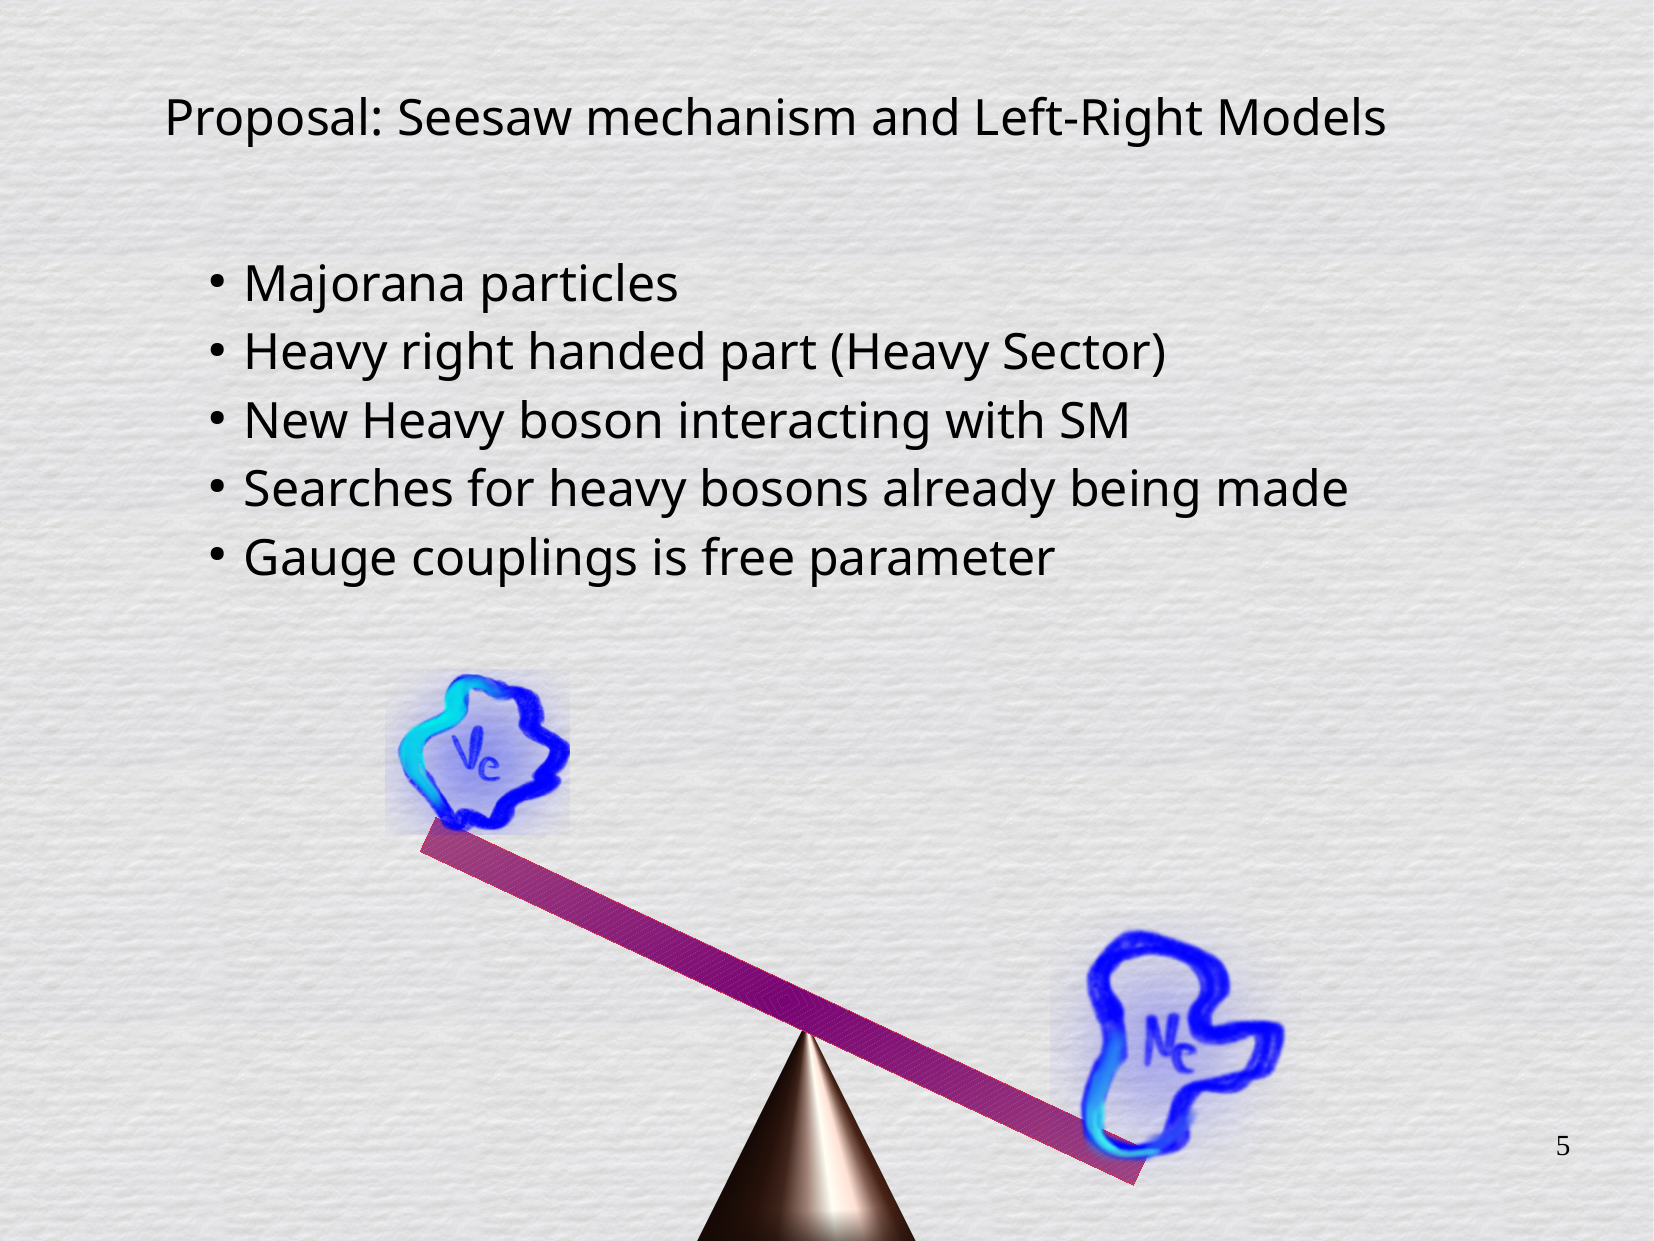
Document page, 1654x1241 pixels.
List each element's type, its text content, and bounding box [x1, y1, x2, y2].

text_box [420, 835, 1050, 1146]
text_box Majorana particles Heavy right handed part (Heavy Sector) New Heavy boson interacting with SM Searches for heavy bosons already being made Gauge couplings is free parameter [193, 240, 1373, 604]
text_box Proposal: Seesaw mechanism and Left-Right Models [150, 75, 1382, 160]
picture [0, 0, 1654, 1241]
